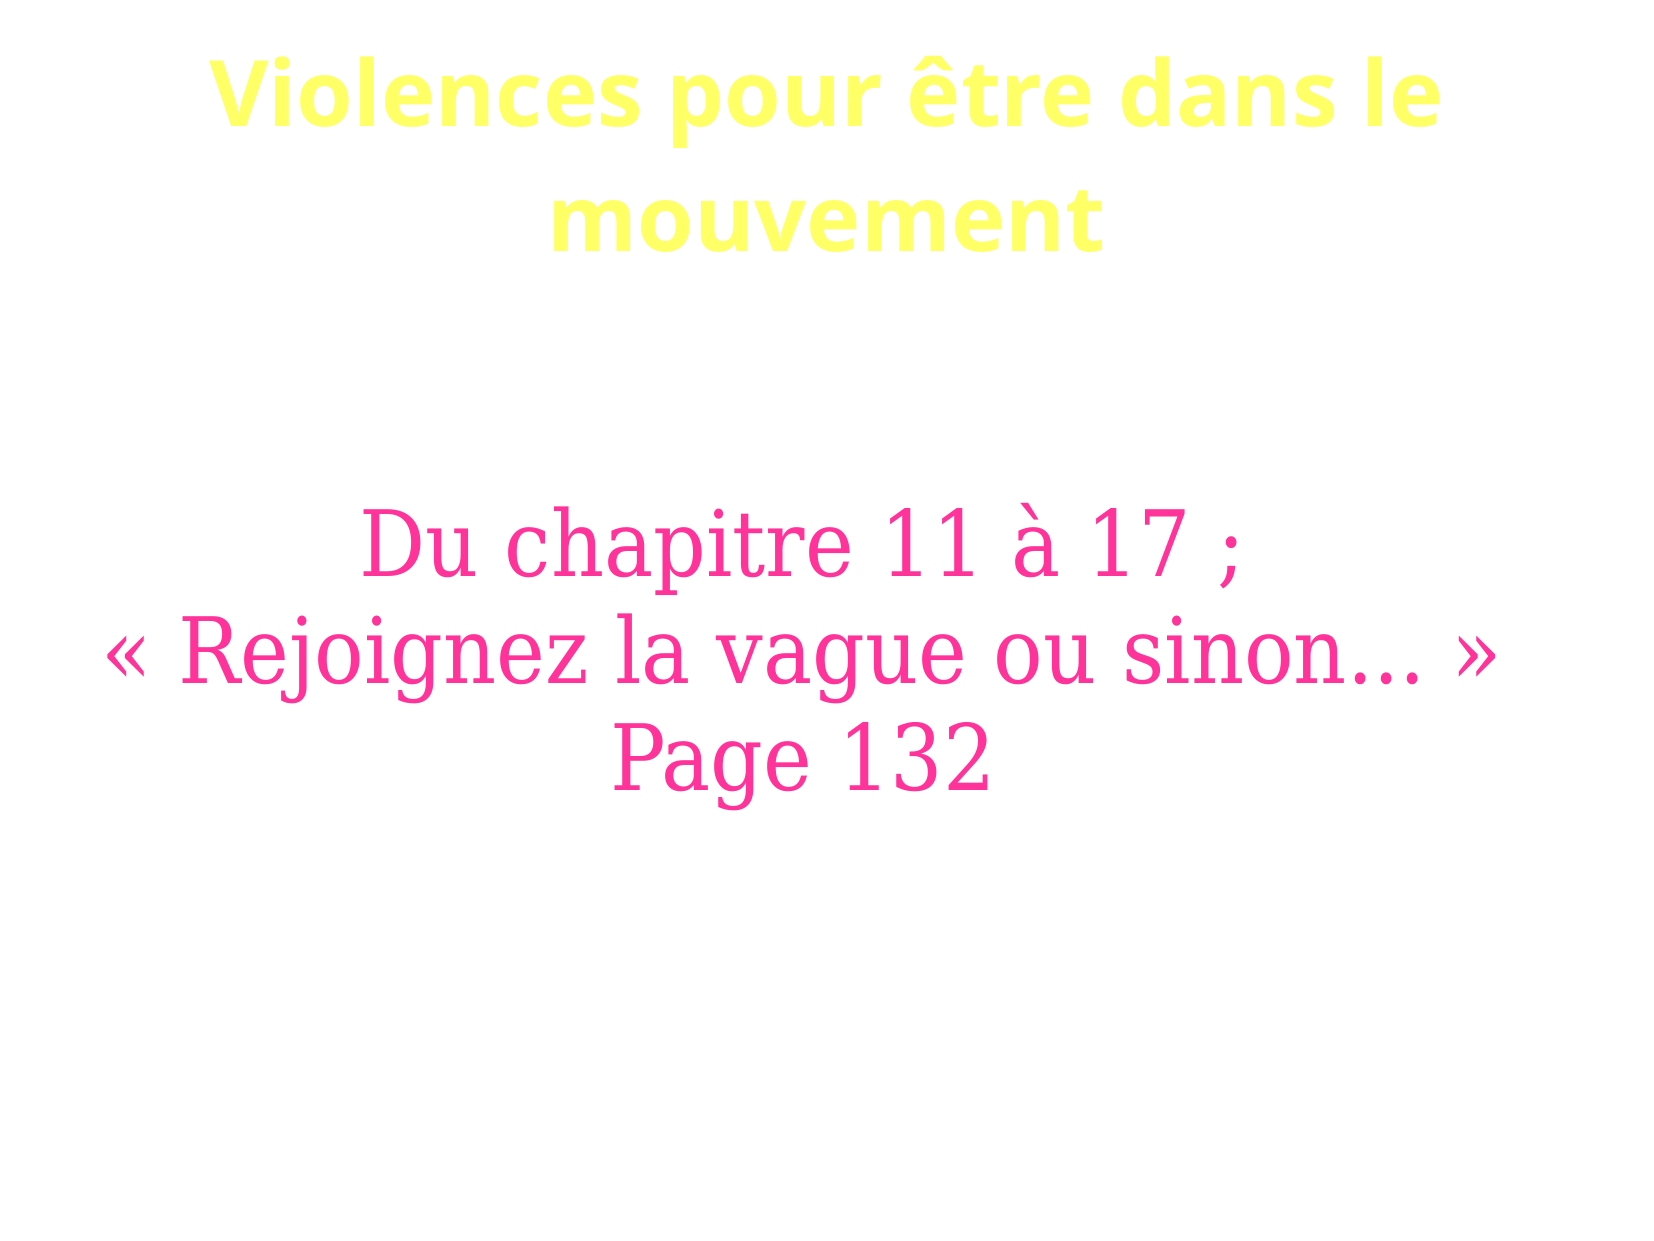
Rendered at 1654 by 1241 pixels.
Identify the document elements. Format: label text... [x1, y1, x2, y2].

subtitle Du chapitre 11 à 17 ; « Rejoignez la vague ou sinon... » Page 132 [59, 279, 1548, 1099]
title Violences pour être dans le mouvement [82, 23, 1571, 283]
